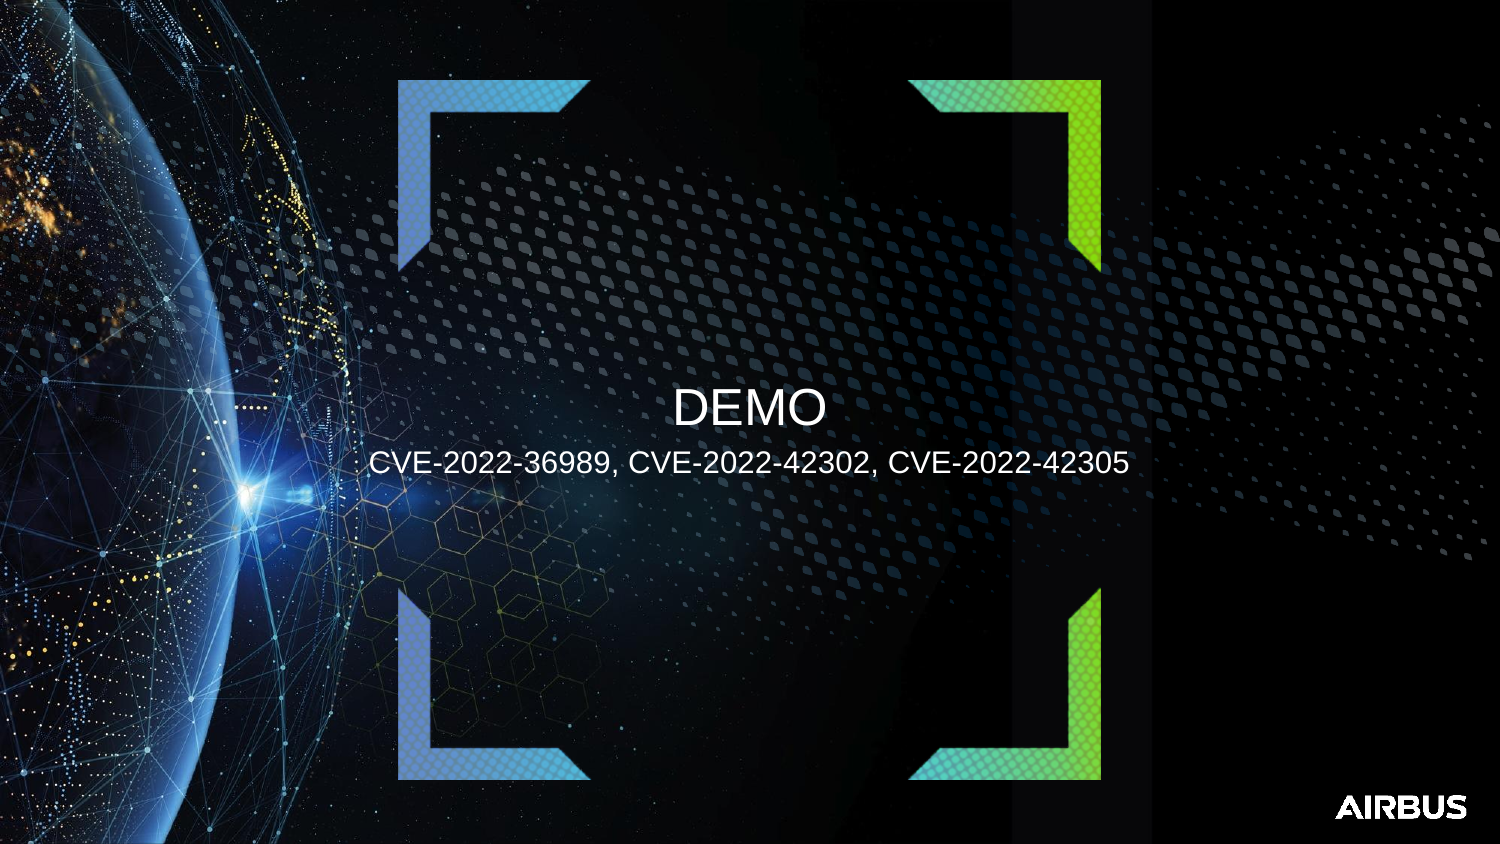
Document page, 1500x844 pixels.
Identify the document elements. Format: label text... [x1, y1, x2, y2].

picture [0, 0, 1500, 844]
list DEMO CVE-2022-36989, CVE-2022-42302, CVE-2022-42305 [349, 332, 1151, 511]
